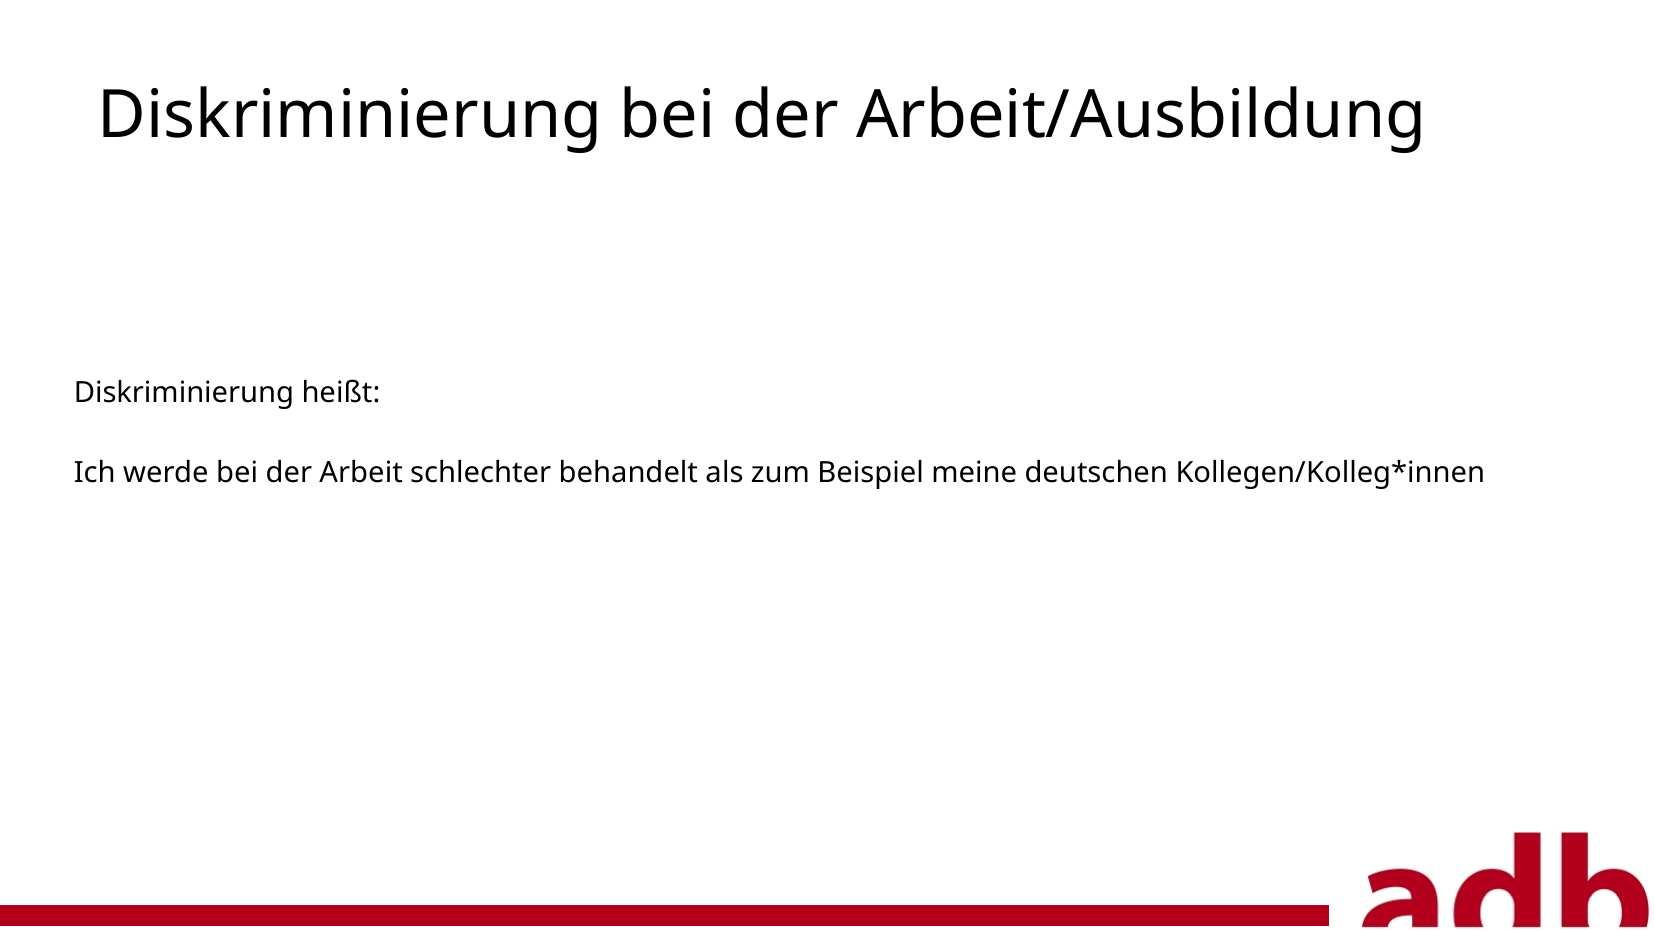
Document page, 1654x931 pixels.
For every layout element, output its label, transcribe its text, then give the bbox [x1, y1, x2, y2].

text_box Diskriminierung bei der Arbeit/Ausbildung [82, 59, 1571, 156]
text_box Diskriminierung heißt: Ich werde bei der Arbeit schlechter behandelt als zum Beispiel meine deutschen Kollegen/Kolleg*innen [59, 363, 1595, 567]
picture [1358, 830, 1654, 931]
